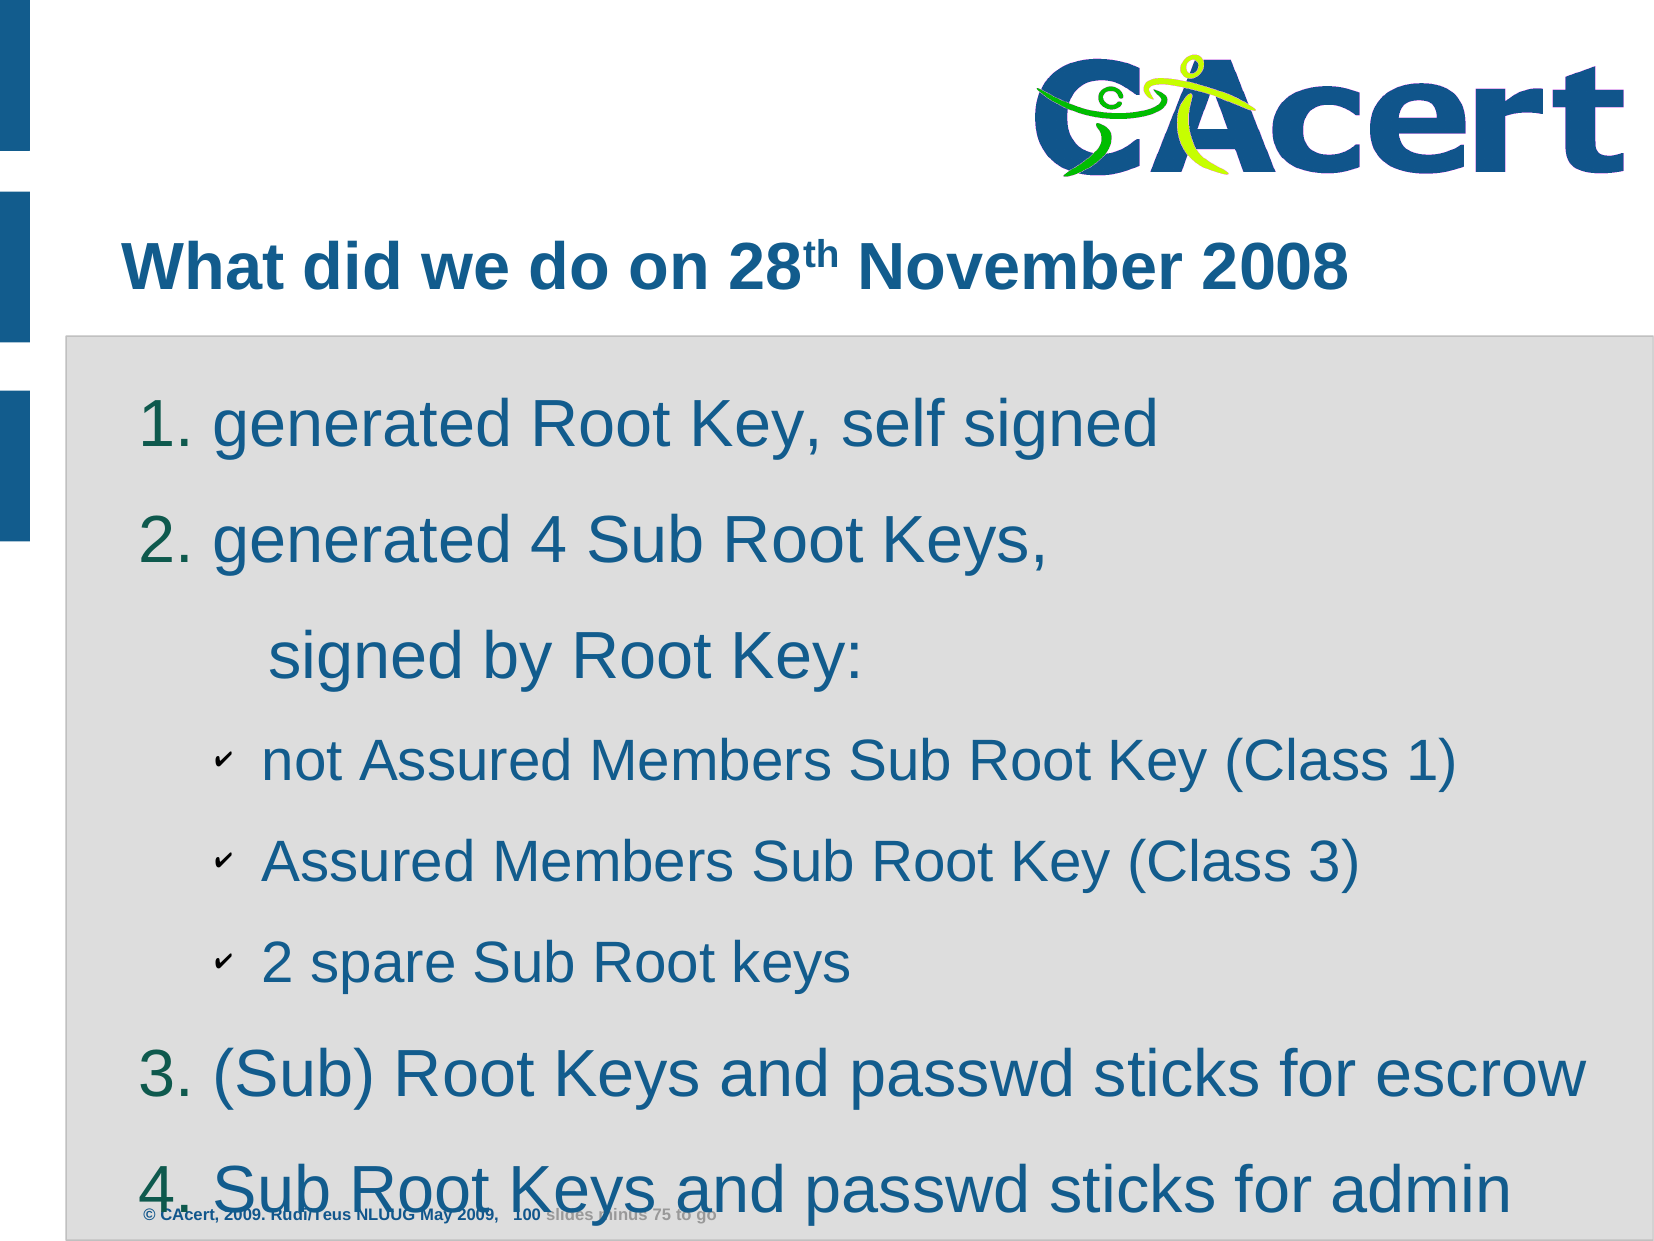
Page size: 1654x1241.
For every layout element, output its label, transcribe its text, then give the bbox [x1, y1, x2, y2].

picture [1033, 53, 1625, 178]
list generated Root Key, self signed generated 4 Sub Root Keys, signed by Root Key: not Assured Members Sub Root Key (Class 1) Assured Members Sub Root Key (Class 3) 2 spare Sub Root keys (Sub) Root Keys and passwd sticks for escrow Sub Root Keys and passwd sticks for admin [121, 344, 1594, 1238]
title What did we do on 28th November 2008 [121, 177, 1533, 315]
